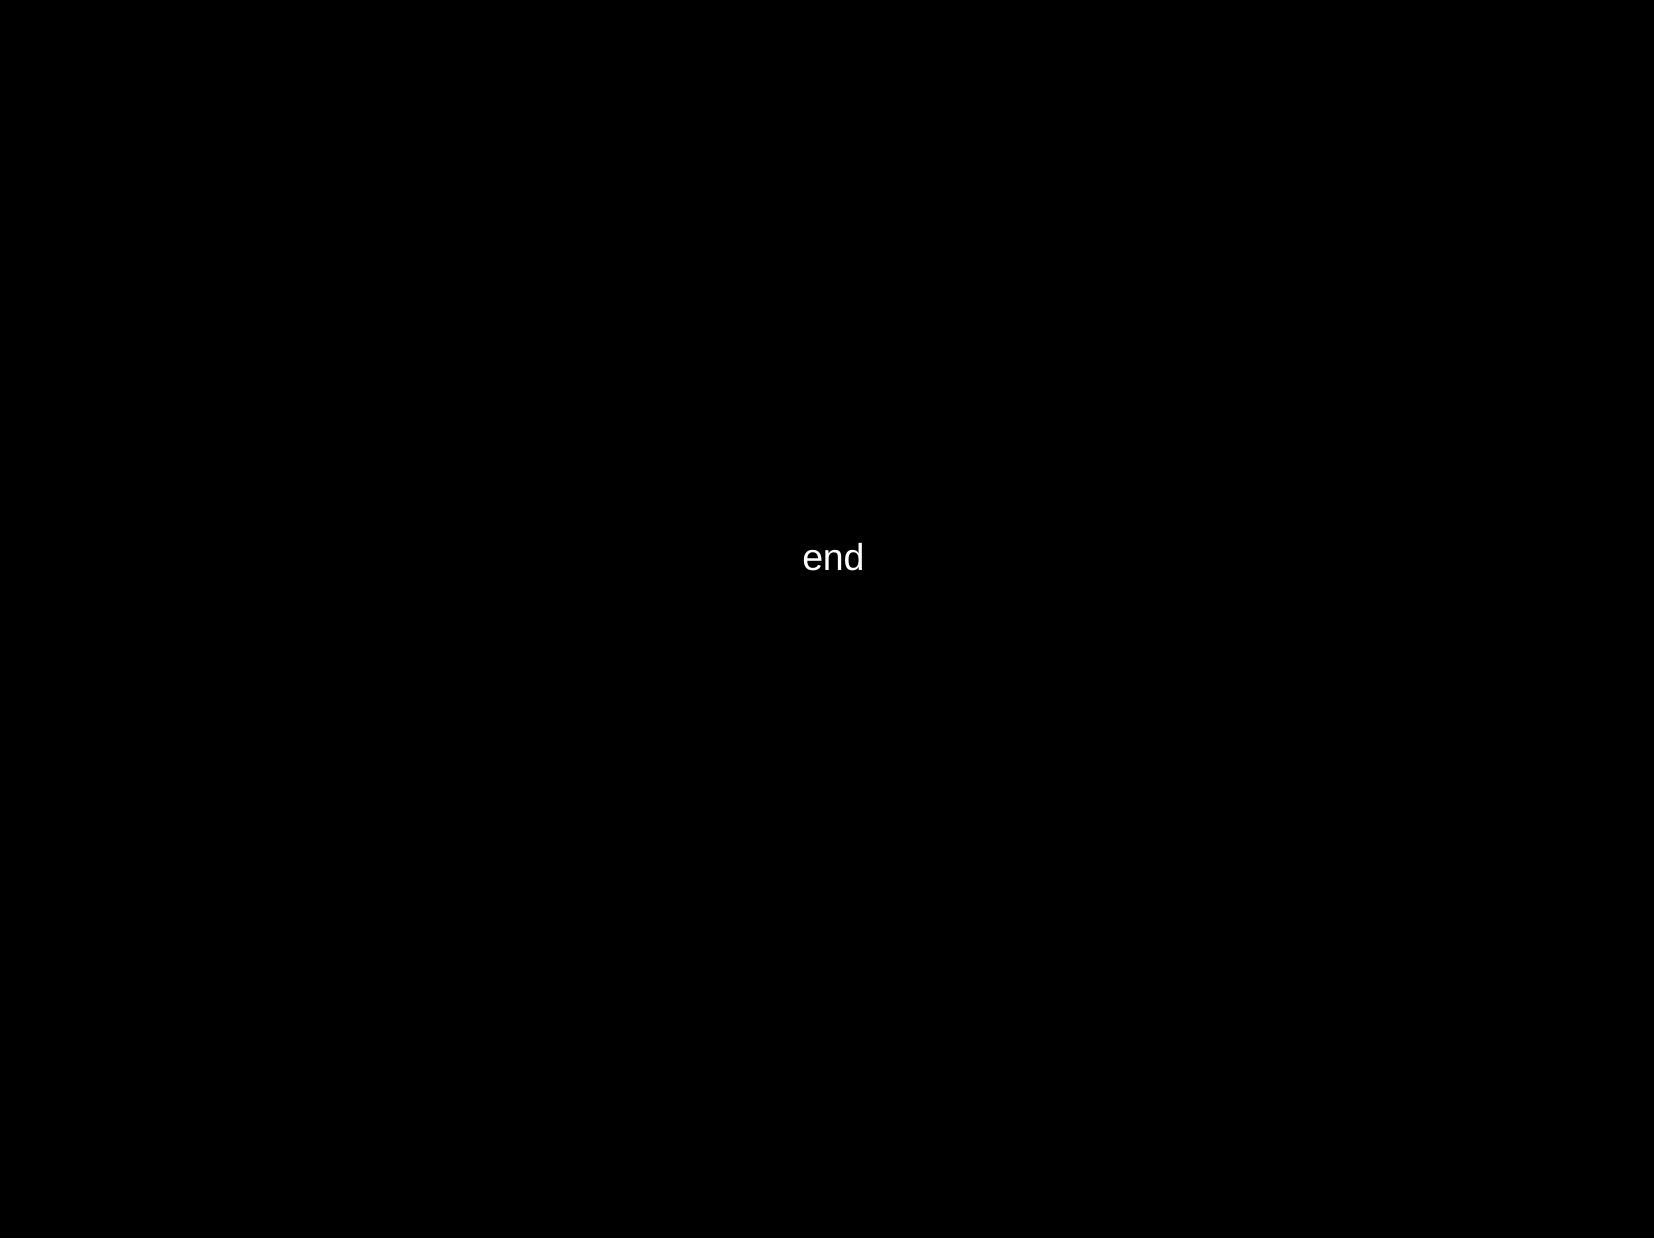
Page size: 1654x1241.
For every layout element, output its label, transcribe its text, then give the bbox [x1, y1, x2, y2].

text_box end [787, 529, 880, 601]
text_box [0, 0, 1654, 1238]
